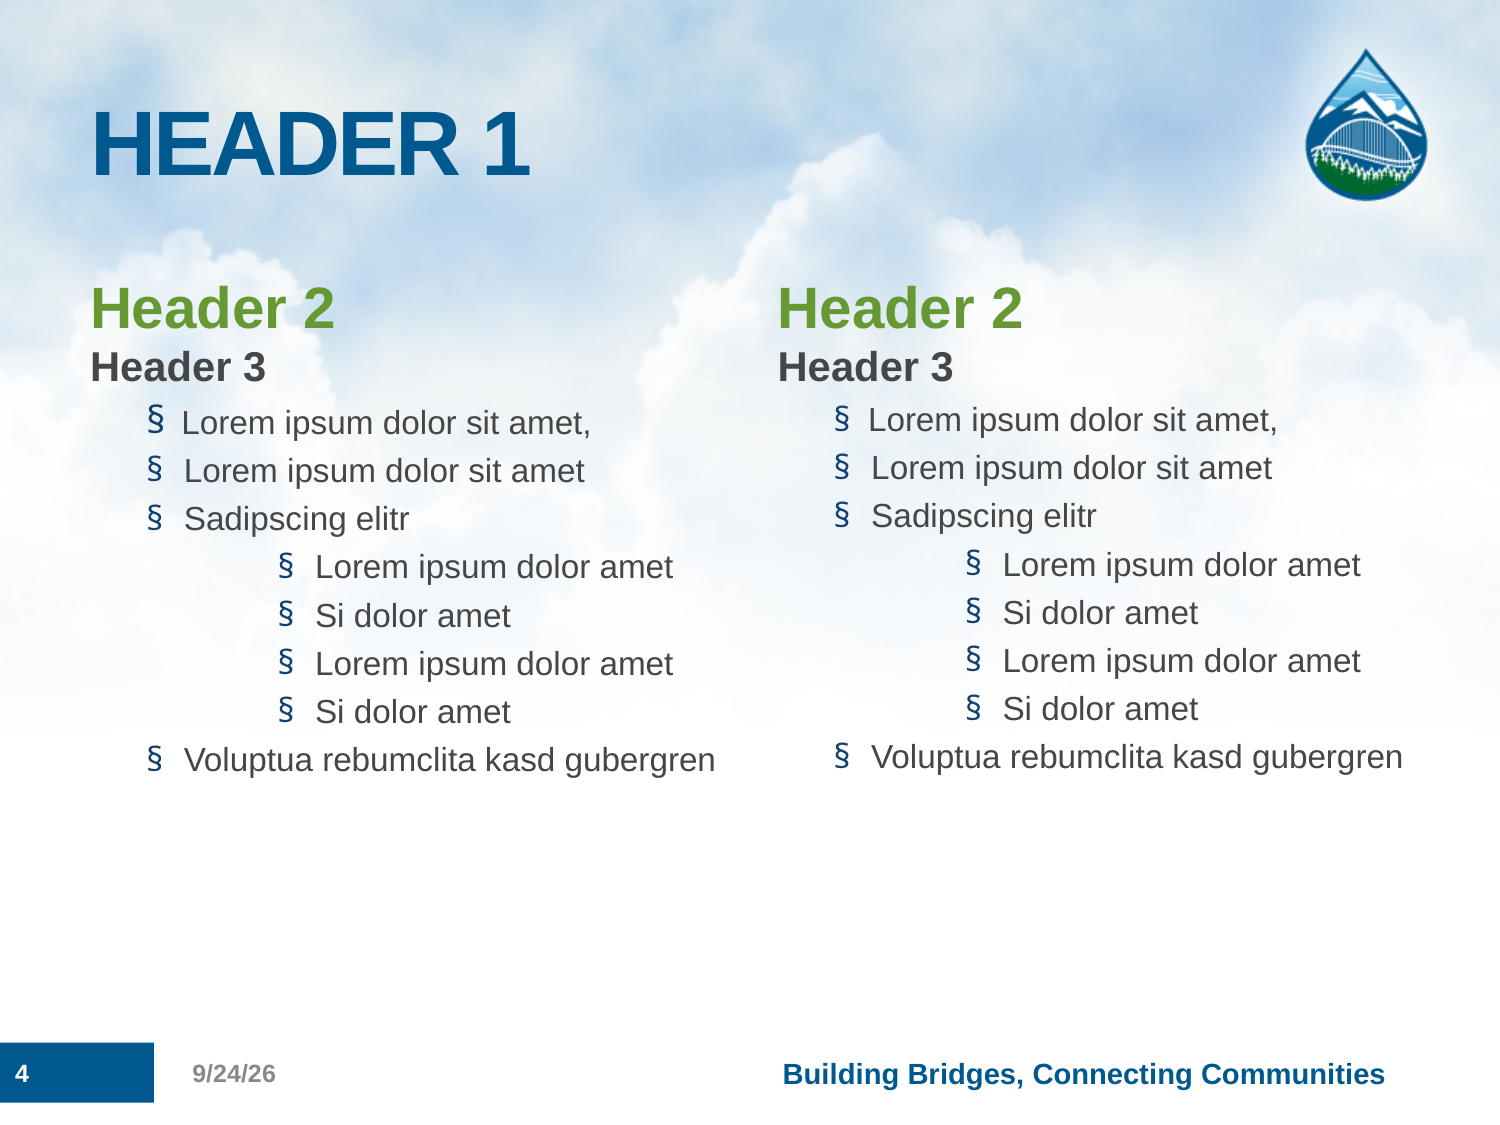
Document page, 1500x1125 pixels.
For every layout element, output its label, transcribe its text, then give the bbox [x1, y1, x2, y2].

list Header 2 Header 3 Lorem ipsum dolor sit amet, Lorem ipsum dolor sit amet Sadipscing elitr Lorem ipsum dolor amet Si dolor amet Lorem ipsum dolor amet Si dolor amet Voluptua rebumclita kasd gubergren [75, 262, 738, 1005]
list Header 2 Header 3 Lorem ipsum dolor sit amet, Lorem ipsum dolor sit amet Sadipscing elitr Lorem ipsum dolor amet Si dolor amet Lorem ipsum dolor amet Si dolor amet Voluptua rebumclita kasd gubergren [762, 262, 1426, 1005]
title HEADER 1 [75, 45, 1273, 233]
